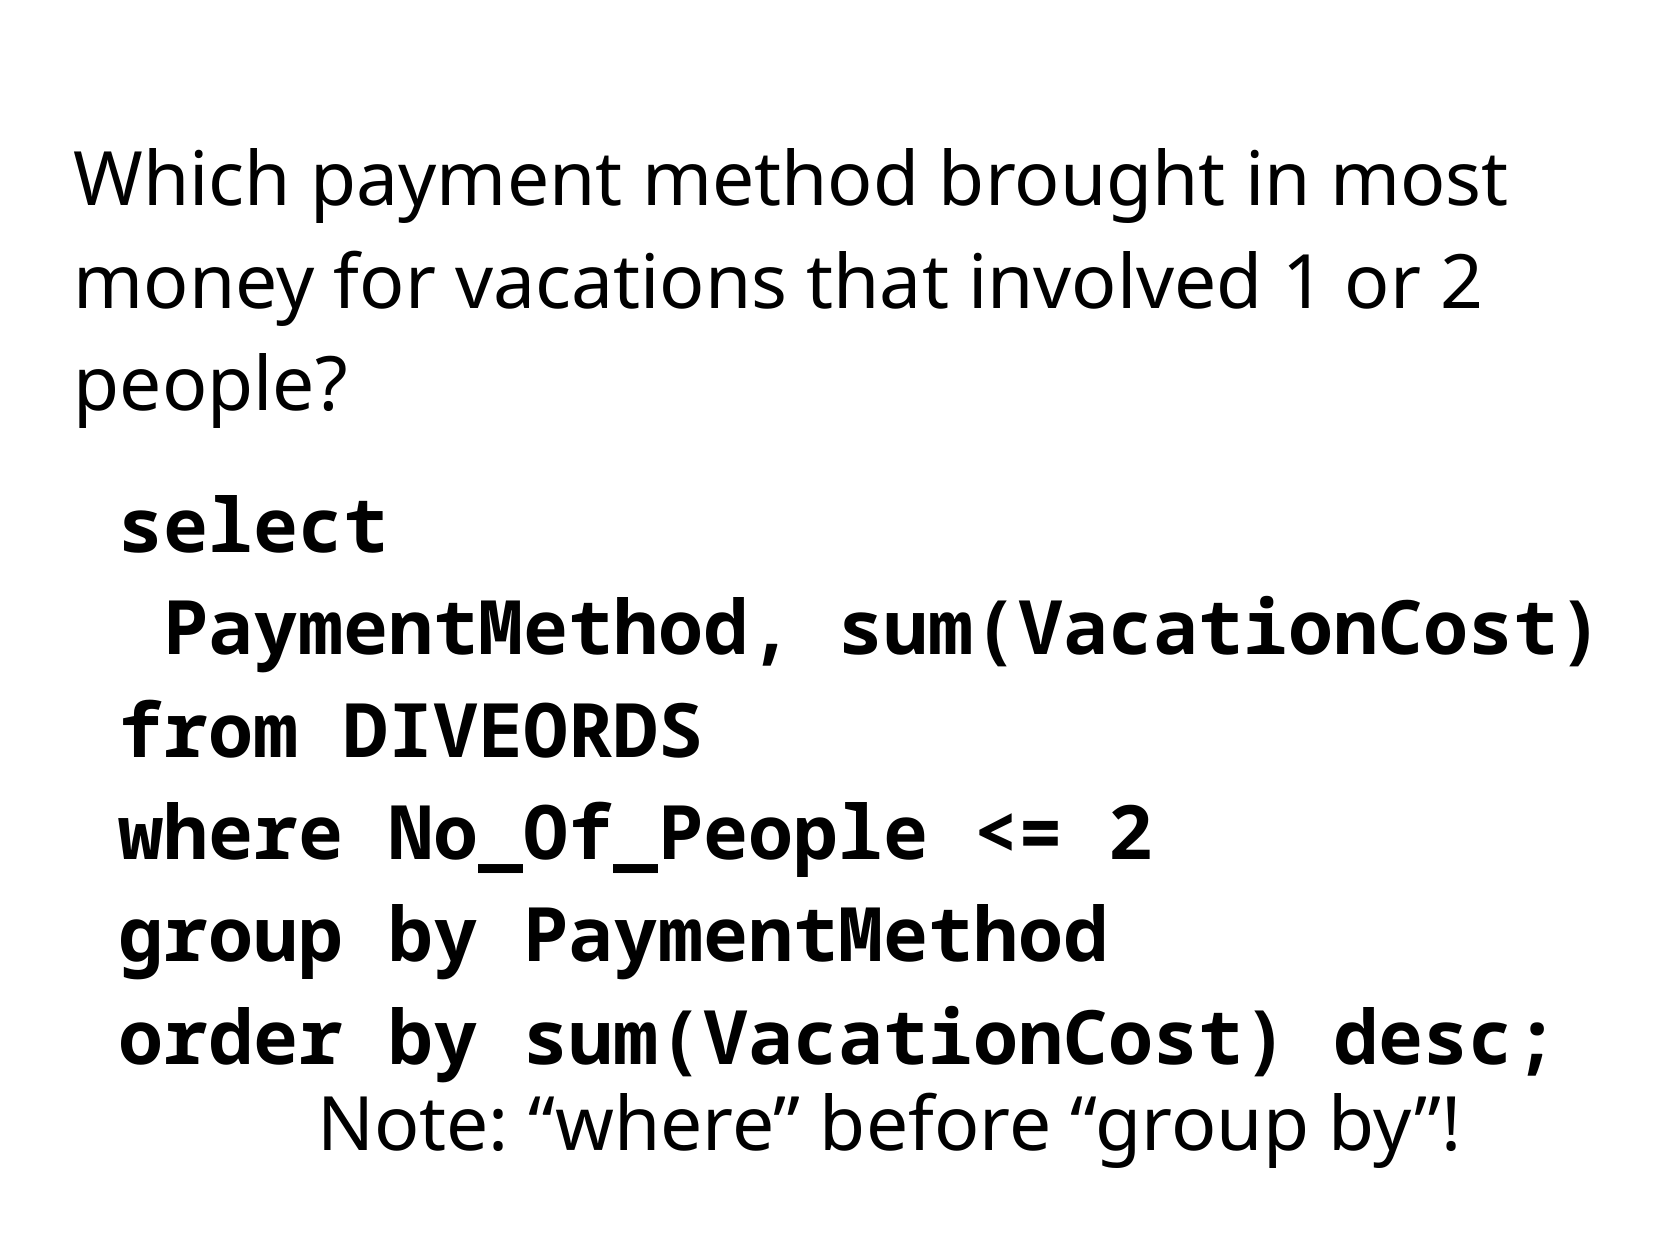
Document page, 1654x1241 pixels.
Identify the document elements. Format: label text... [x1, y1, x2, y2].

subtitle select PaymentMethod, sum(VacationCost) from DIVEORDS where No_Of_People <= 2 group by PaymentMethod order by sum(VacationCost) desc; [118, 472, 1654, 1123]
text_box Which payment method brought in most money for vacations that involved 1 or 2 people? [59, 118, 1565, 407]
text_box Note: “where” before “group by”! [302, 1062, 1595, 1170]
